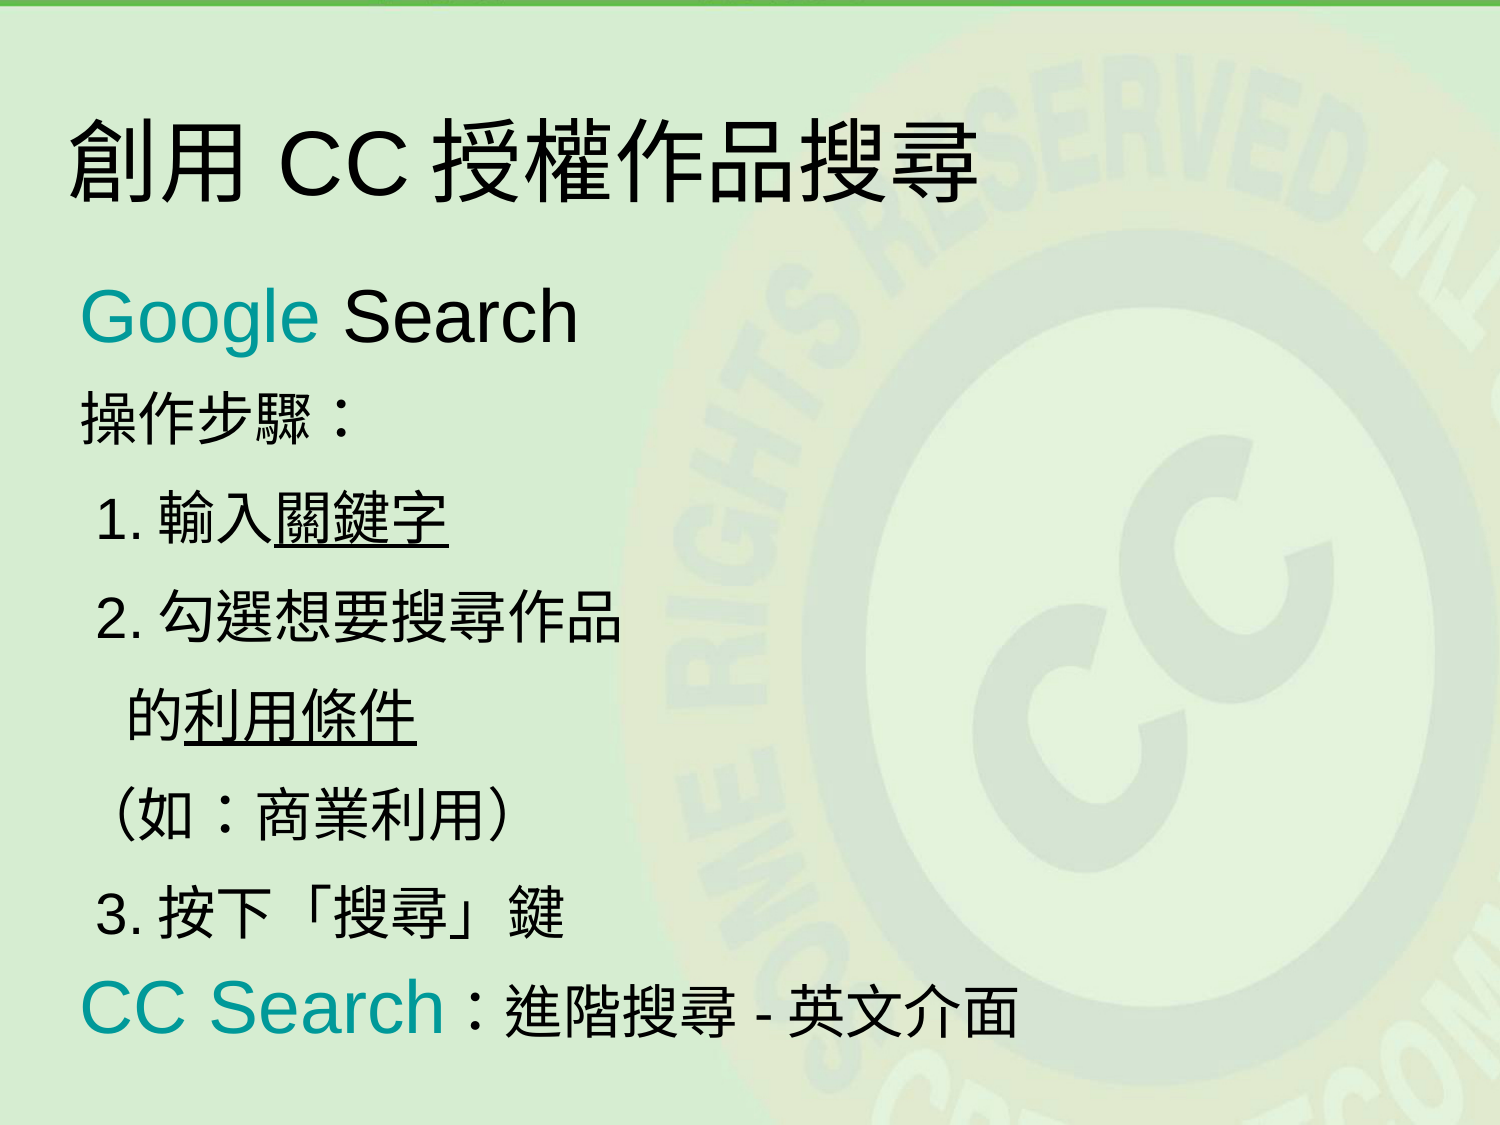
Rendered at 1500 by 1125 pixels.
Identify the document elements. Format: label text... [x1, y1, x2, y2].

list Google Search 操作步驟： 1.輸入關鍵字 2.勾選想要搜尋作品 的利用條件 （如：商業利用） 3.按下「搜尋」鍵 CC Search：進階搜尋-英文介面 [64, 267, 1447, 1047]
title 創用CC授權作品搜尋 [53, 92, 1403, 218]
picture [0, 0, 1500, 1125]
